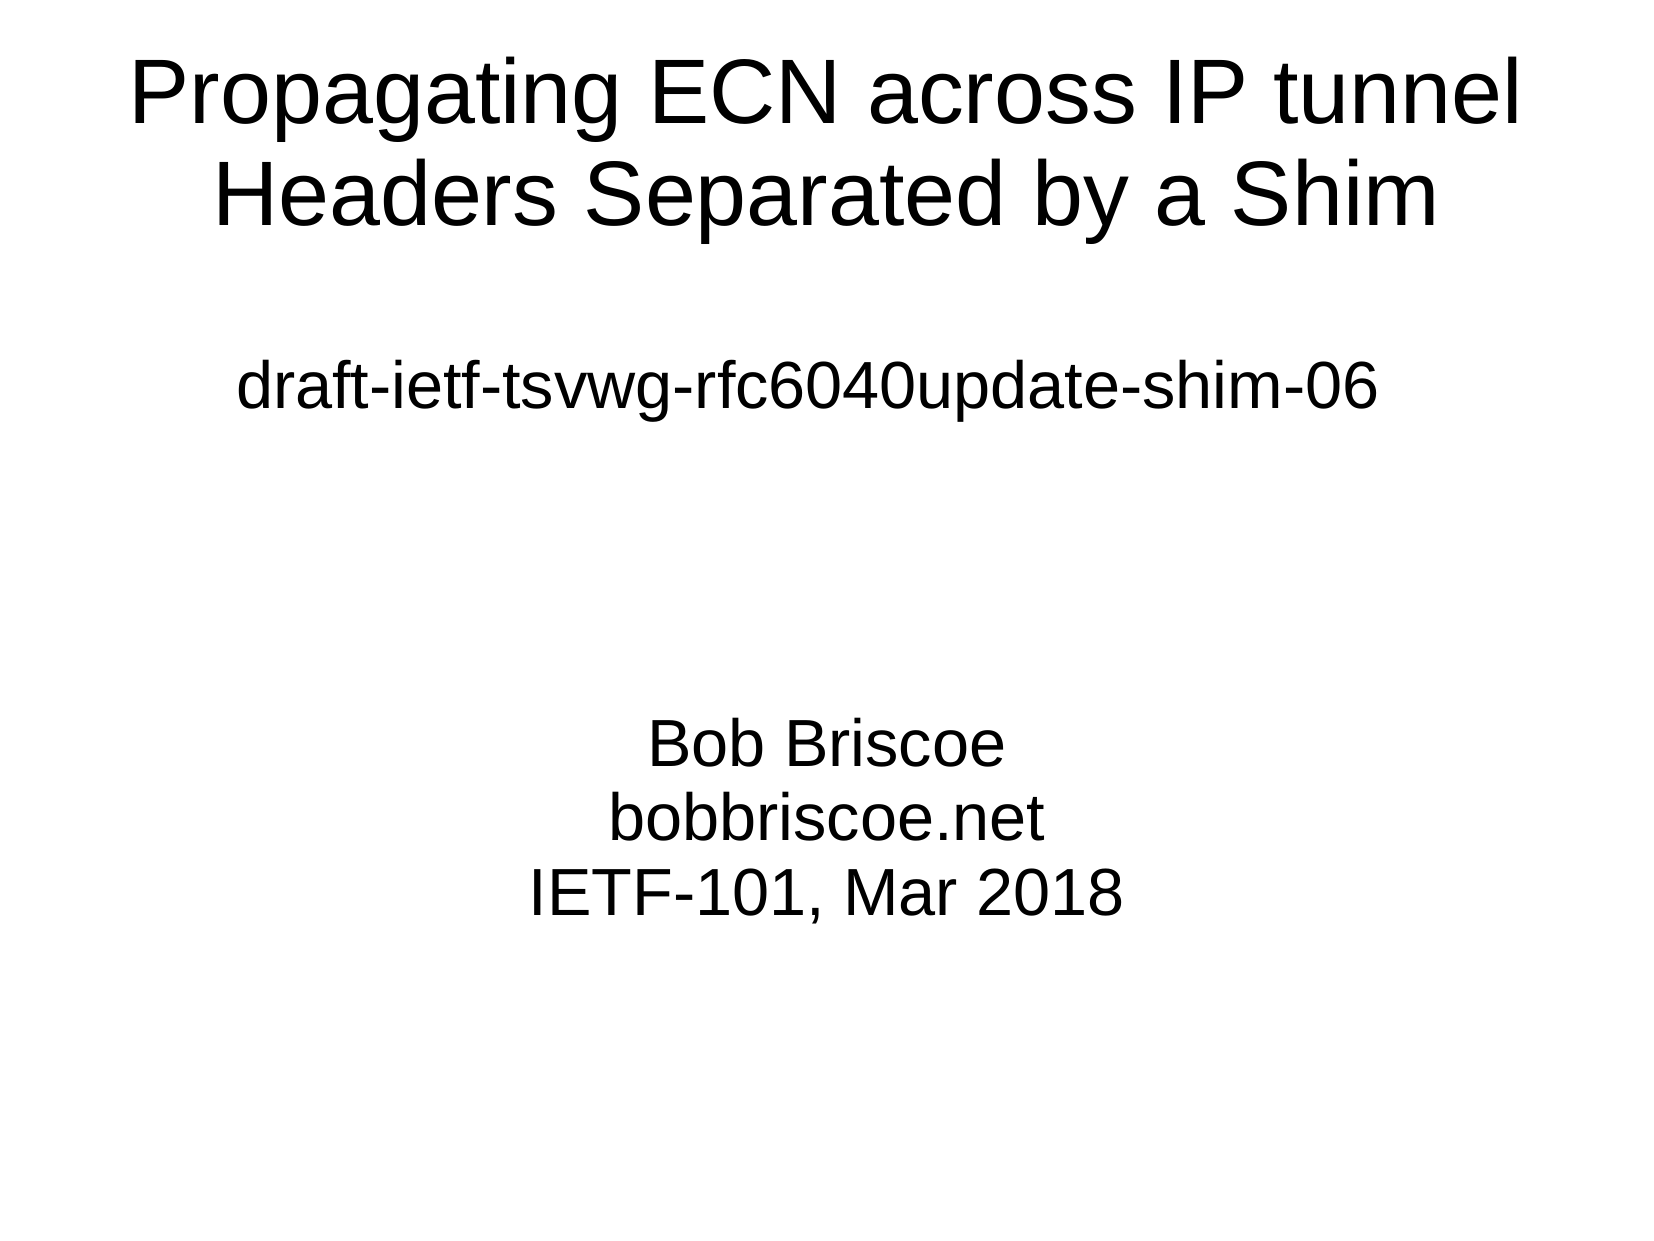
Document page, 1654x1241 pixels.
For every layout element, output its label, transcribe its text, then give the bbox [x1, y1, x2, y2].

title Propagating ECN across IP tunnel Headers Separated by a Shim draft-ietf-tsvwg-rfc6040update-shim-06 [82, 40, 1571, 423]
subtitle Bob Briscoe bobbriscoe.net IETF-101, Mar 2018 [82, 625, 1571, 1010]
